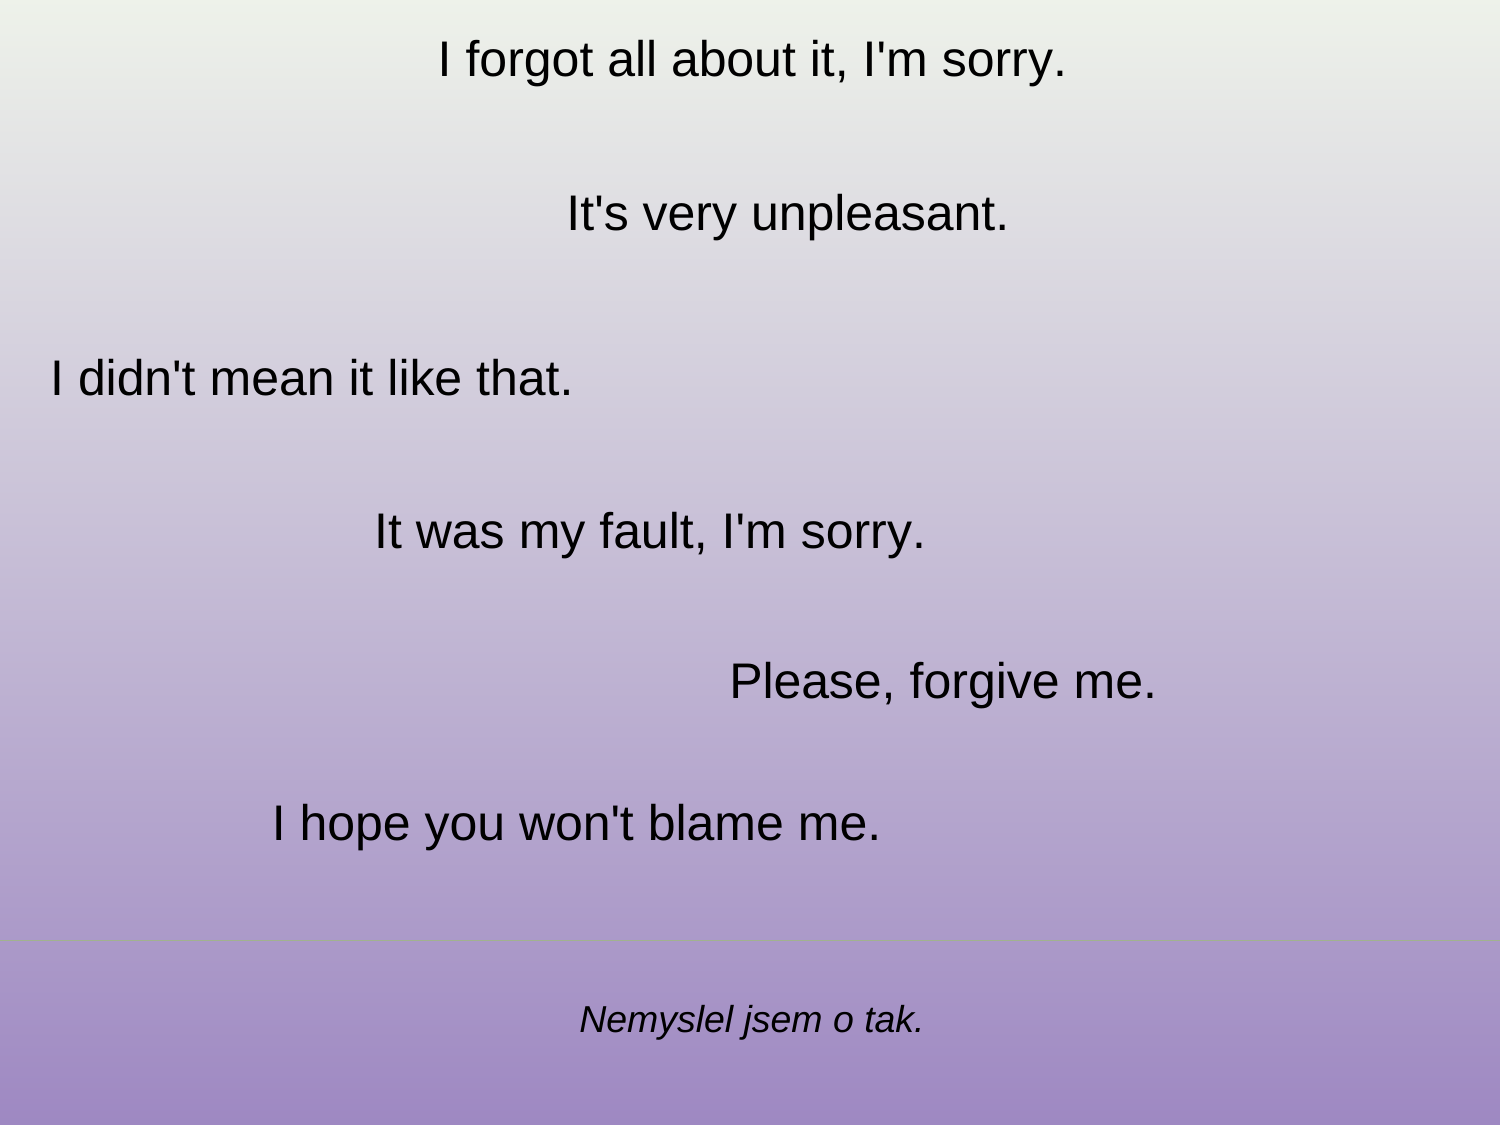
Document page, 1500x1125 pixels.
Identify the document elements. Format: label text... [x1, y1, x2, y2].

text_box I didn't mean it like that. [35, 337, 1500, 414]
text_box It's very unpleasant. [551, 172, 1025, 249]
text_box I forgot all about it, I'm sorry. [5, 18, 1500, 95]
text_box It was my fault, I'm sorry. [359, 491, 942, 567]
text_box Nemyslel jsem o tak. [564, 987, 940, 1049]
text_box Please, forgive me. [714, 640, 1217, 716]
text_box I hope you won't blame me. [257, 782, 897, 858]
